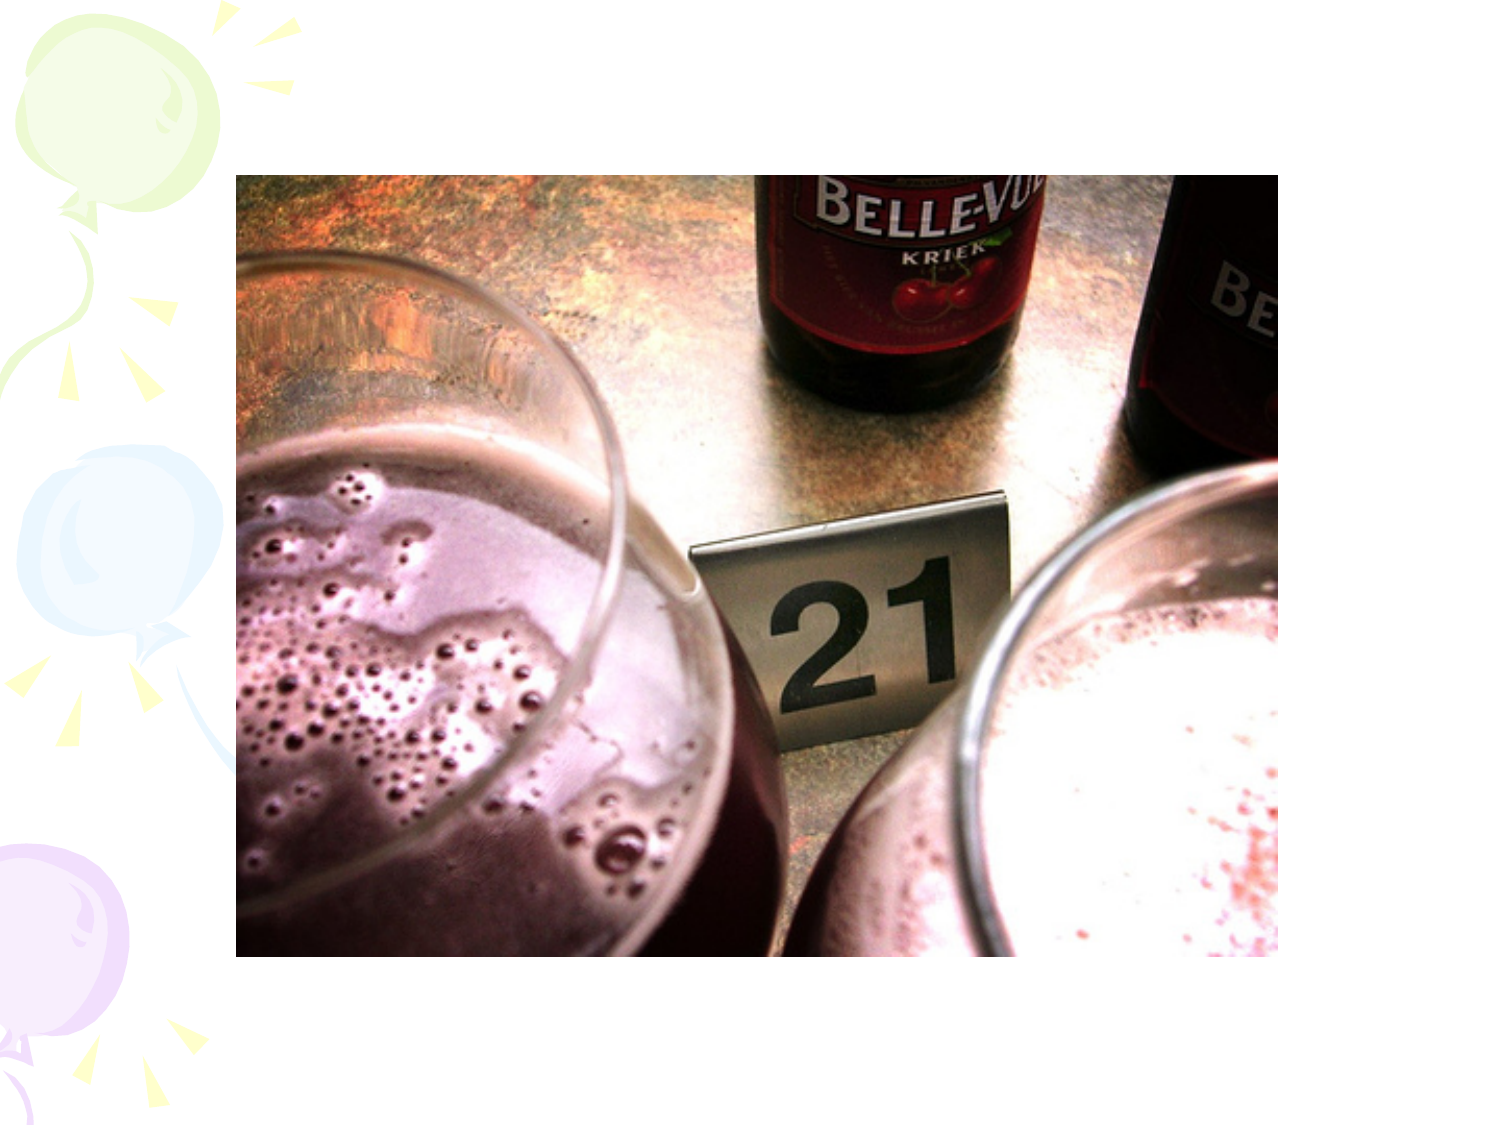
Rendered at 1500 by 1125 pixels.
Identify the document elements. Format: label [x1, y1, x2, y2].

picture [236, 175, 1278, 957]
